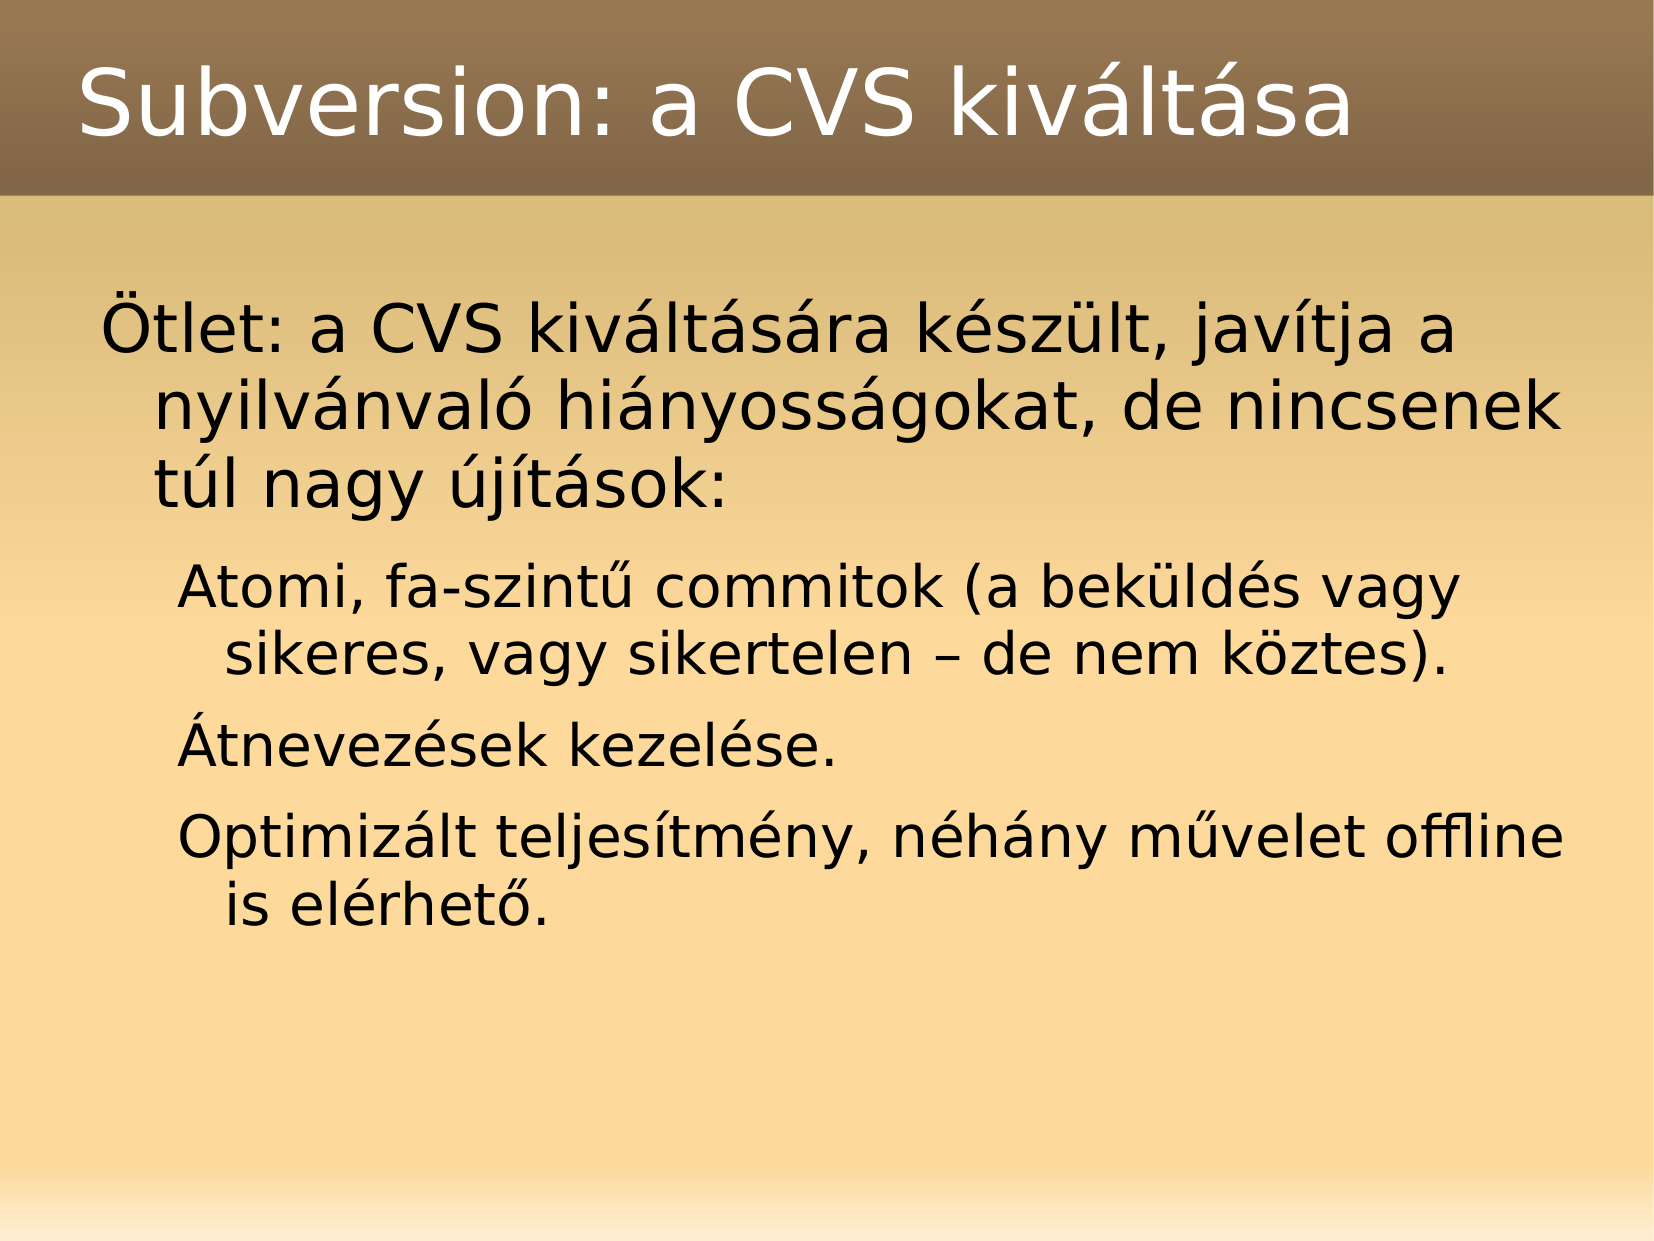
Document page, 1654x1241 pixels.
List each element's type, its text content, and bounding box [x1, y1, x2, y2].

picture [0, 0, 1654, 1241]
title Subversion: a CVS kiváltása [76, 7, 1565, 200]
list Ötlet: a CVS kiváltására készült, javítja a nyilvánvaló hiányosságokat, de nincsenek túl nagy újítások: Atomi, fa-szintű commitok (a beküldés vagy sikeres, vagy sikertelen – de nem köztes). Átnevezések kezelése. Optimizált teljesítmény, néhány művelet offline is elérhető. [82, 290, 1571, 1094]
